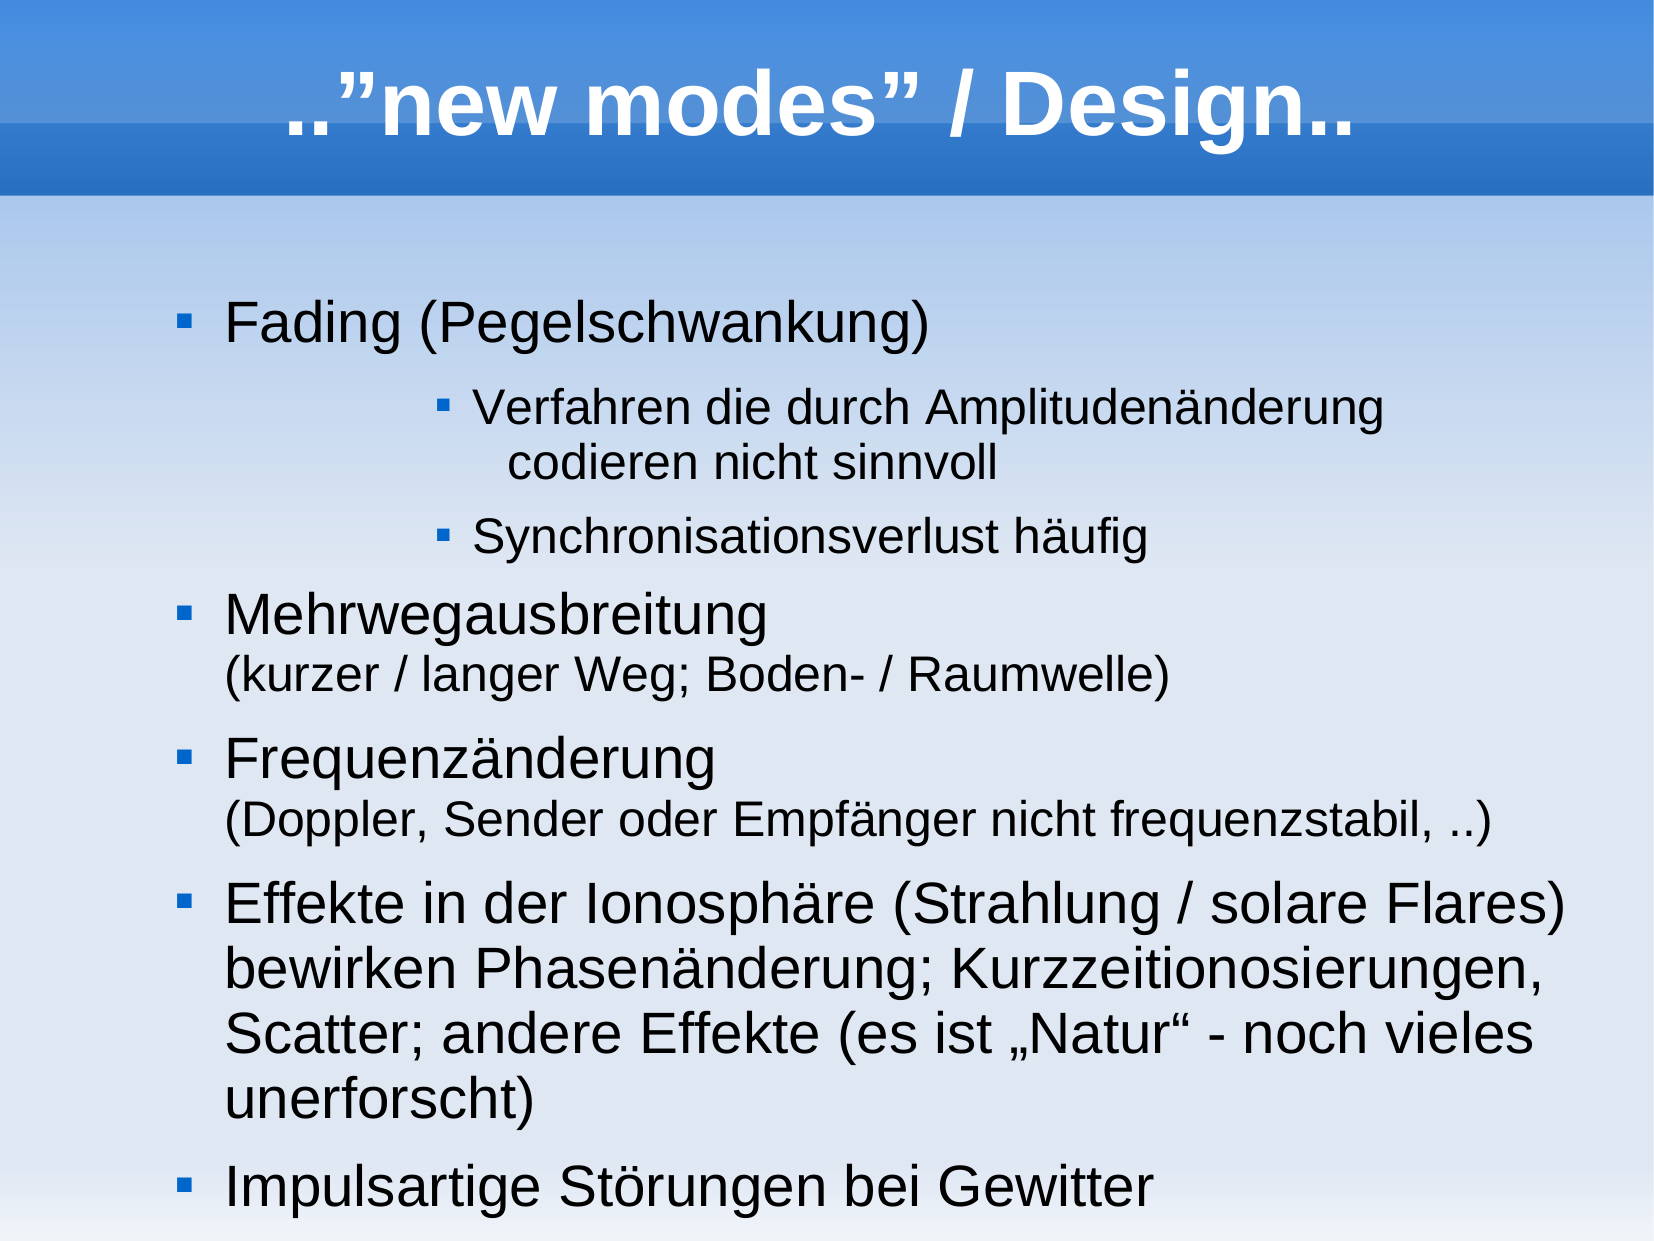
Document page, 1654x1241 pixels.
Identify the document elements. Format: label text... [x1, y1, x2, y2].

list Fading (Pegelschwankung) Verfahren die durch Amplitudenänderung codieren nicht sinnvoll Synchronisationsverlust häufig Mehrwegausbreitung (kurzer / langer Weg; Boden- / Raumwelle) Frequenzänderung (Doppler, Sender oder Empfänger nicht frequenzstabil, ..) Effekte in der Ionosphäre (Strahlung / solare Flares) bewirken Phasenänderung; Kurzzeitionosierungen, Scatter; andere Effekte (es ist „Natur“ - noch vieles unerforscht) Impulsartige Störungen bei Gewitter [82, 290, 1571, 1220]
title ..”new modes” / Design.. [76, 7, 1565, 200]
picture [0, 0, 1654, 1241]
